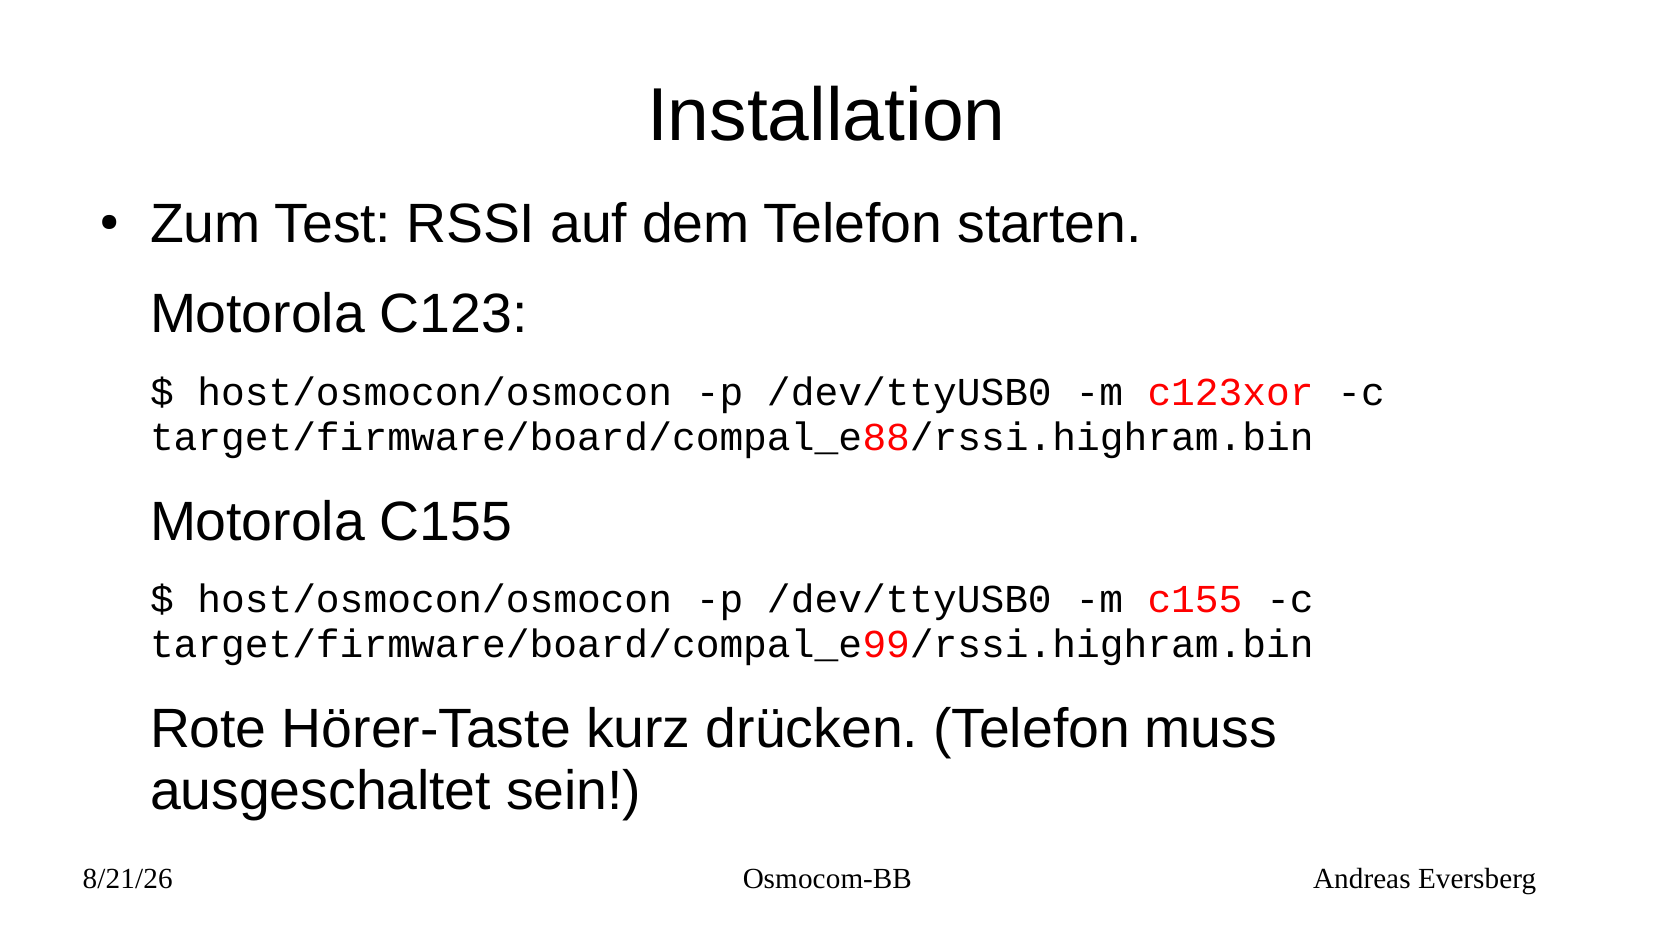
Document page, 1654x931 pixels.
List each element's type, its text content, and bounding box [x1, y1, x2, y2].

list Zum Test: RSSI auf dem Telefon starten. Motorola C123: $ host/osmocon/osmocon -p /dev/ttyUSB0 -m c123xor -c target/firmware/board/compal_e88/rssi.highram.bin Motorola C155 $ host/osmocon/osmocon -p /dev/ttyUSB0 -m c155 -c target/firmware/board/compal_e99/rssi.highram.bin Rote Hörer-Taste kurz drücken. (Telefon muss ausgeschaltet sein!) [82, 192, 1571, 826]
title Installation [82, 37, 1571, 192]
